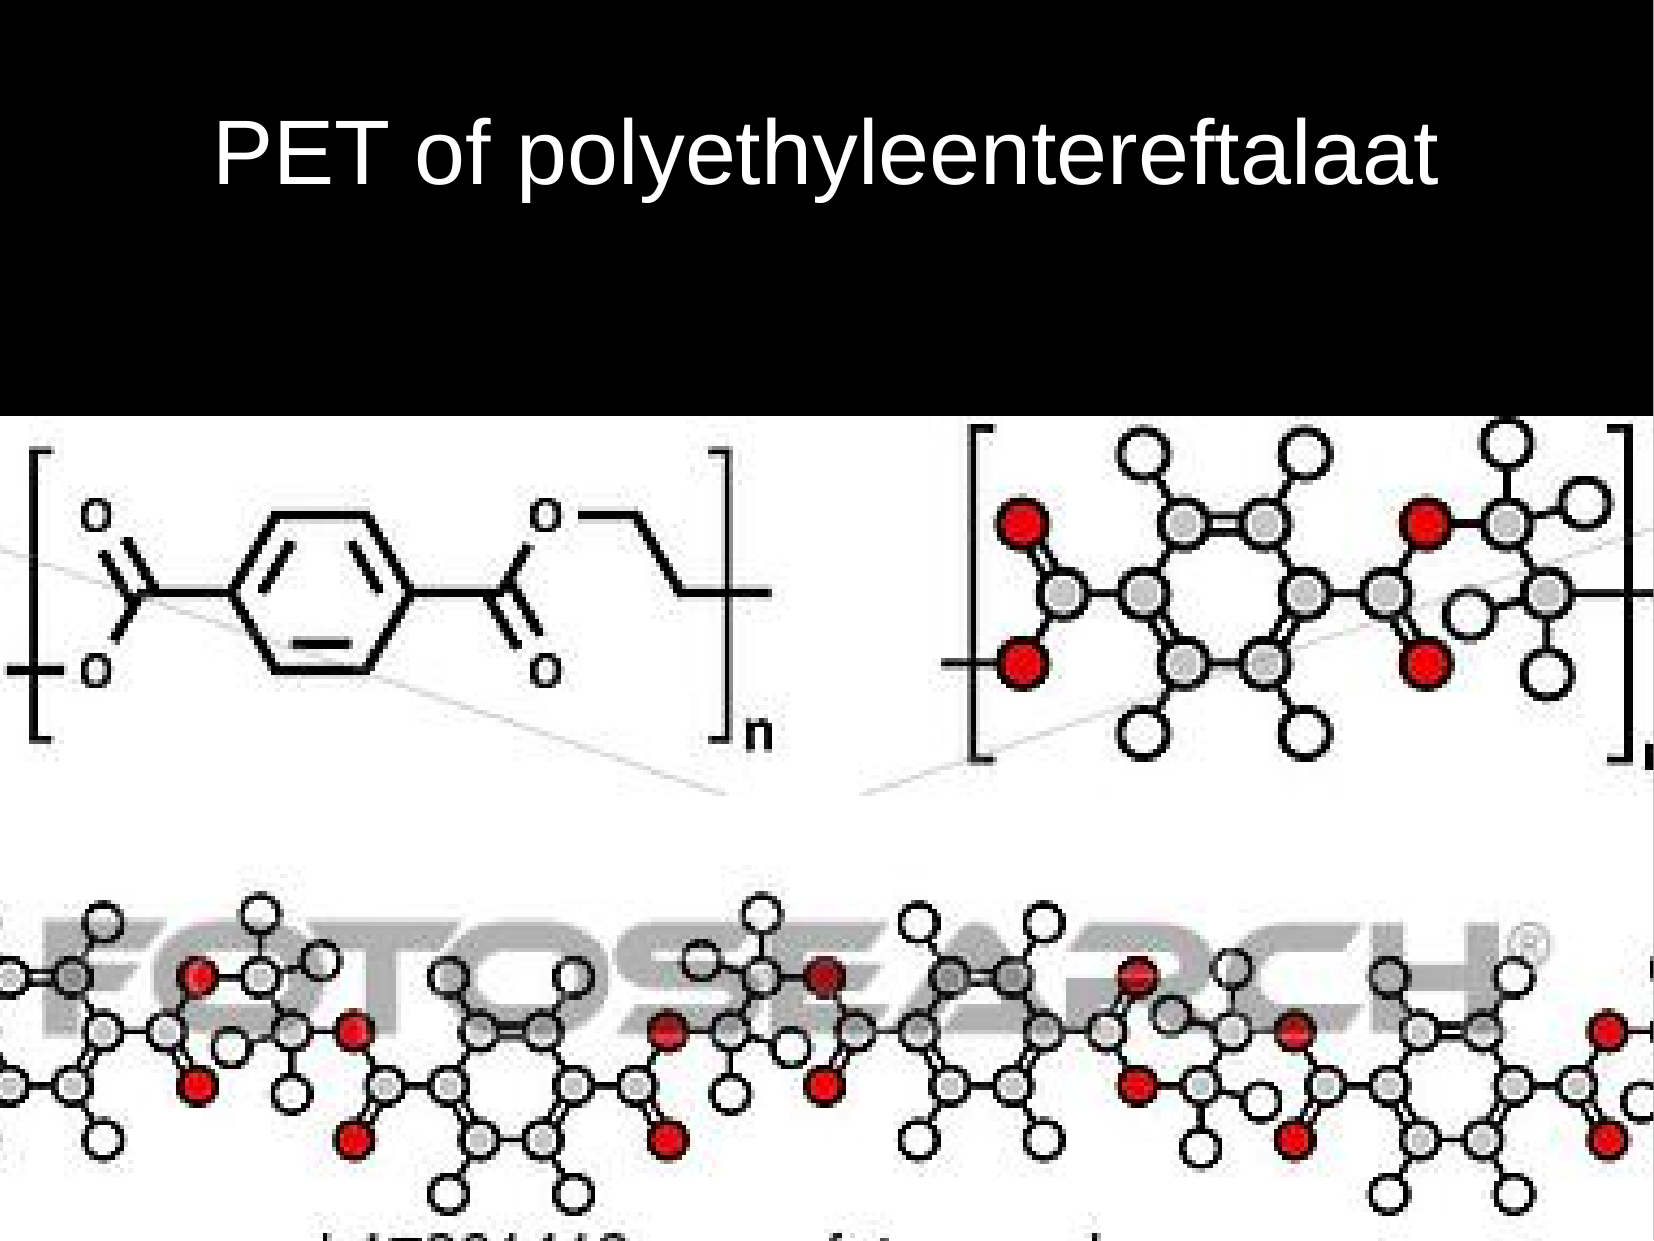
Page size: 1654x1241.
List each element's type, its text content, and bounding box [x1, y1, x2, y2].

title PET of polyethyleentereftalaat [82, 49, 1571, 257]
picture [0, 416, 1654, 1241]
